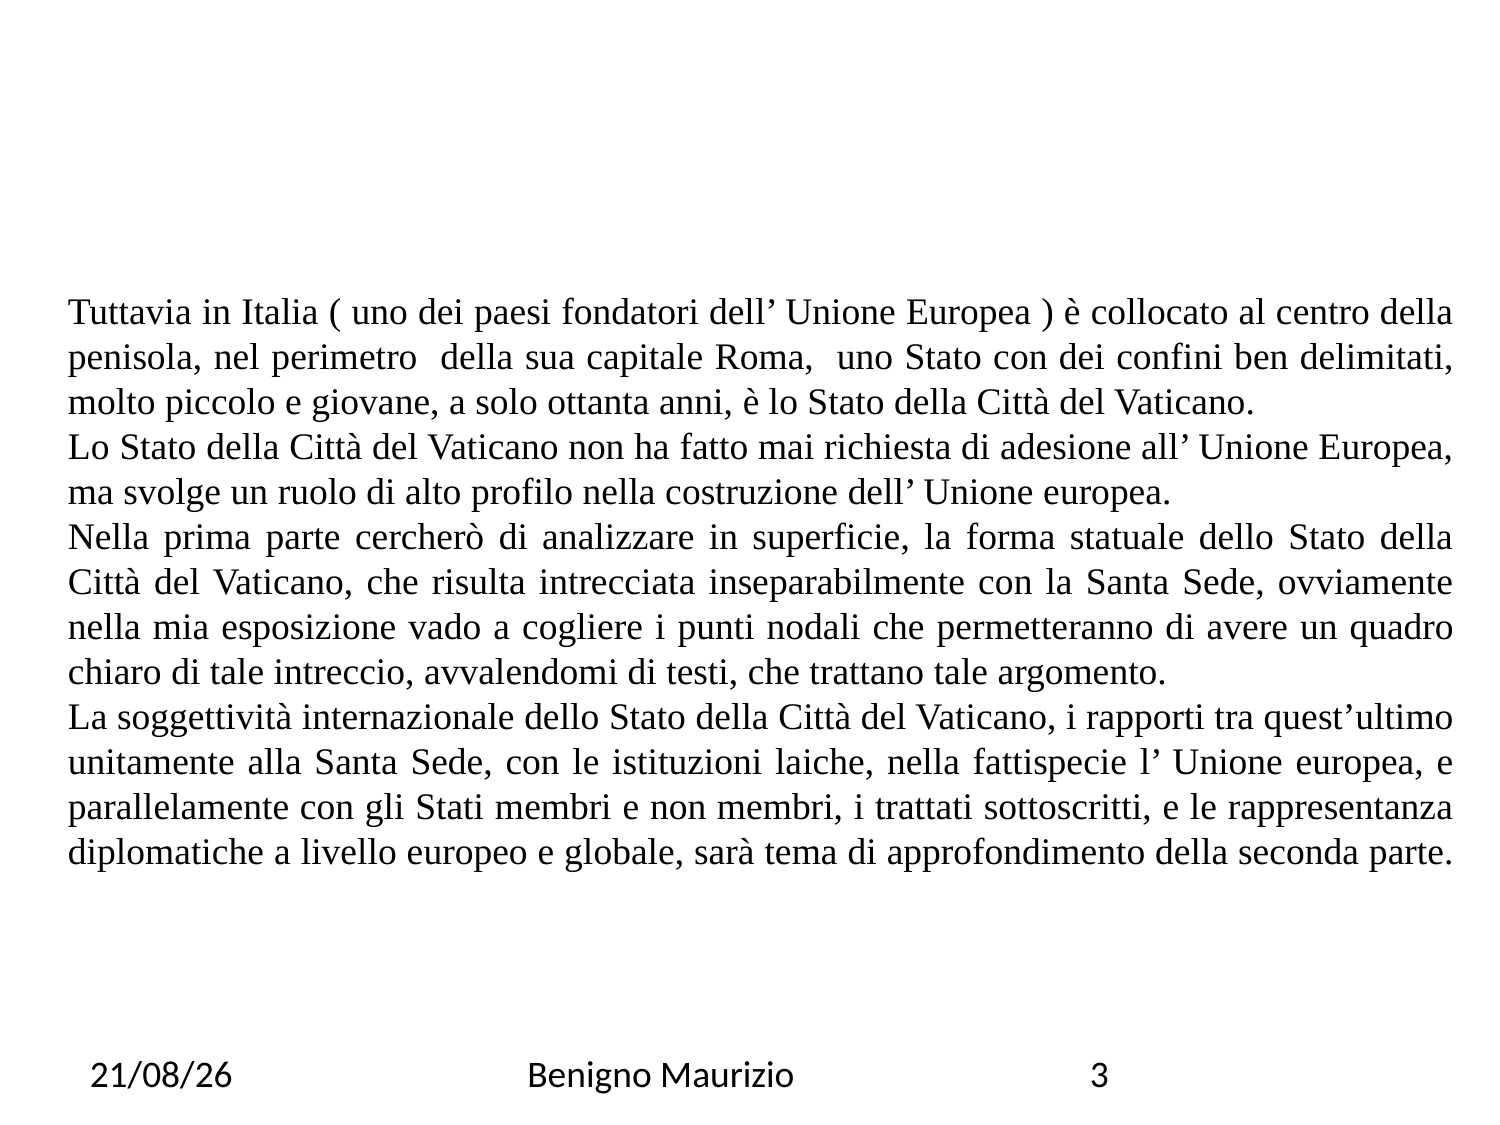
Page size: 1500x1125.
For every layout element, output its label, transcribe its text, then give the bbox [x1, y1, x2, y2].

slide_number <numero> [1074, 1042, 1425, 1103]
footer Benigno Maurizio [512, 1042, 988, 1103]
slide_number 14/07/15 [75, 1042, 425, 1103]
text_box Tuttavia in Italia ( uno dei paesi fondatori dell’ Unione Europea ) è collocato al centro della penisola, nel perimetro della sua capitale Roma, uno Stato con dei confini ben delimitati, molto piccolo e giovane, a solo ottanta anni, è lo Stato della Città del Vaticano. Lo Stato della Città del Vaticano non ha fatto mai richiesta di adesione all’ Unione Europea, ma svolge un ruolo di alto profilo nella costruzione dell’ Unione europea. Nella prima parte cercherò di analizzare in superficie, la forma statuale dello Stato della Città del Vaticano, che risulta intrecciata inseparabilmente con la Santa Sede, ovviamente nella mia esposizione vado a cogliere i punti nodali che permetteranno di avere un quadro chiaro di tale intreccio, avvalendomi di testi, che trattano tale argomento. La soggettività internazionale dello Stato della Città del Vaticano, i rapporti tra quest’ultimo unitamente alla Santa Sede, con le istituzioni laiche, nella fattispecie l’ Unione europea, e parallelamente con gli Stati membri e non membri, i trattati sottoscritti, e le rappresentanza diplomatiche a livello europeo e globale, sarà tema di approfondimento della seconda parte. [53, 54, 1471, 880]
